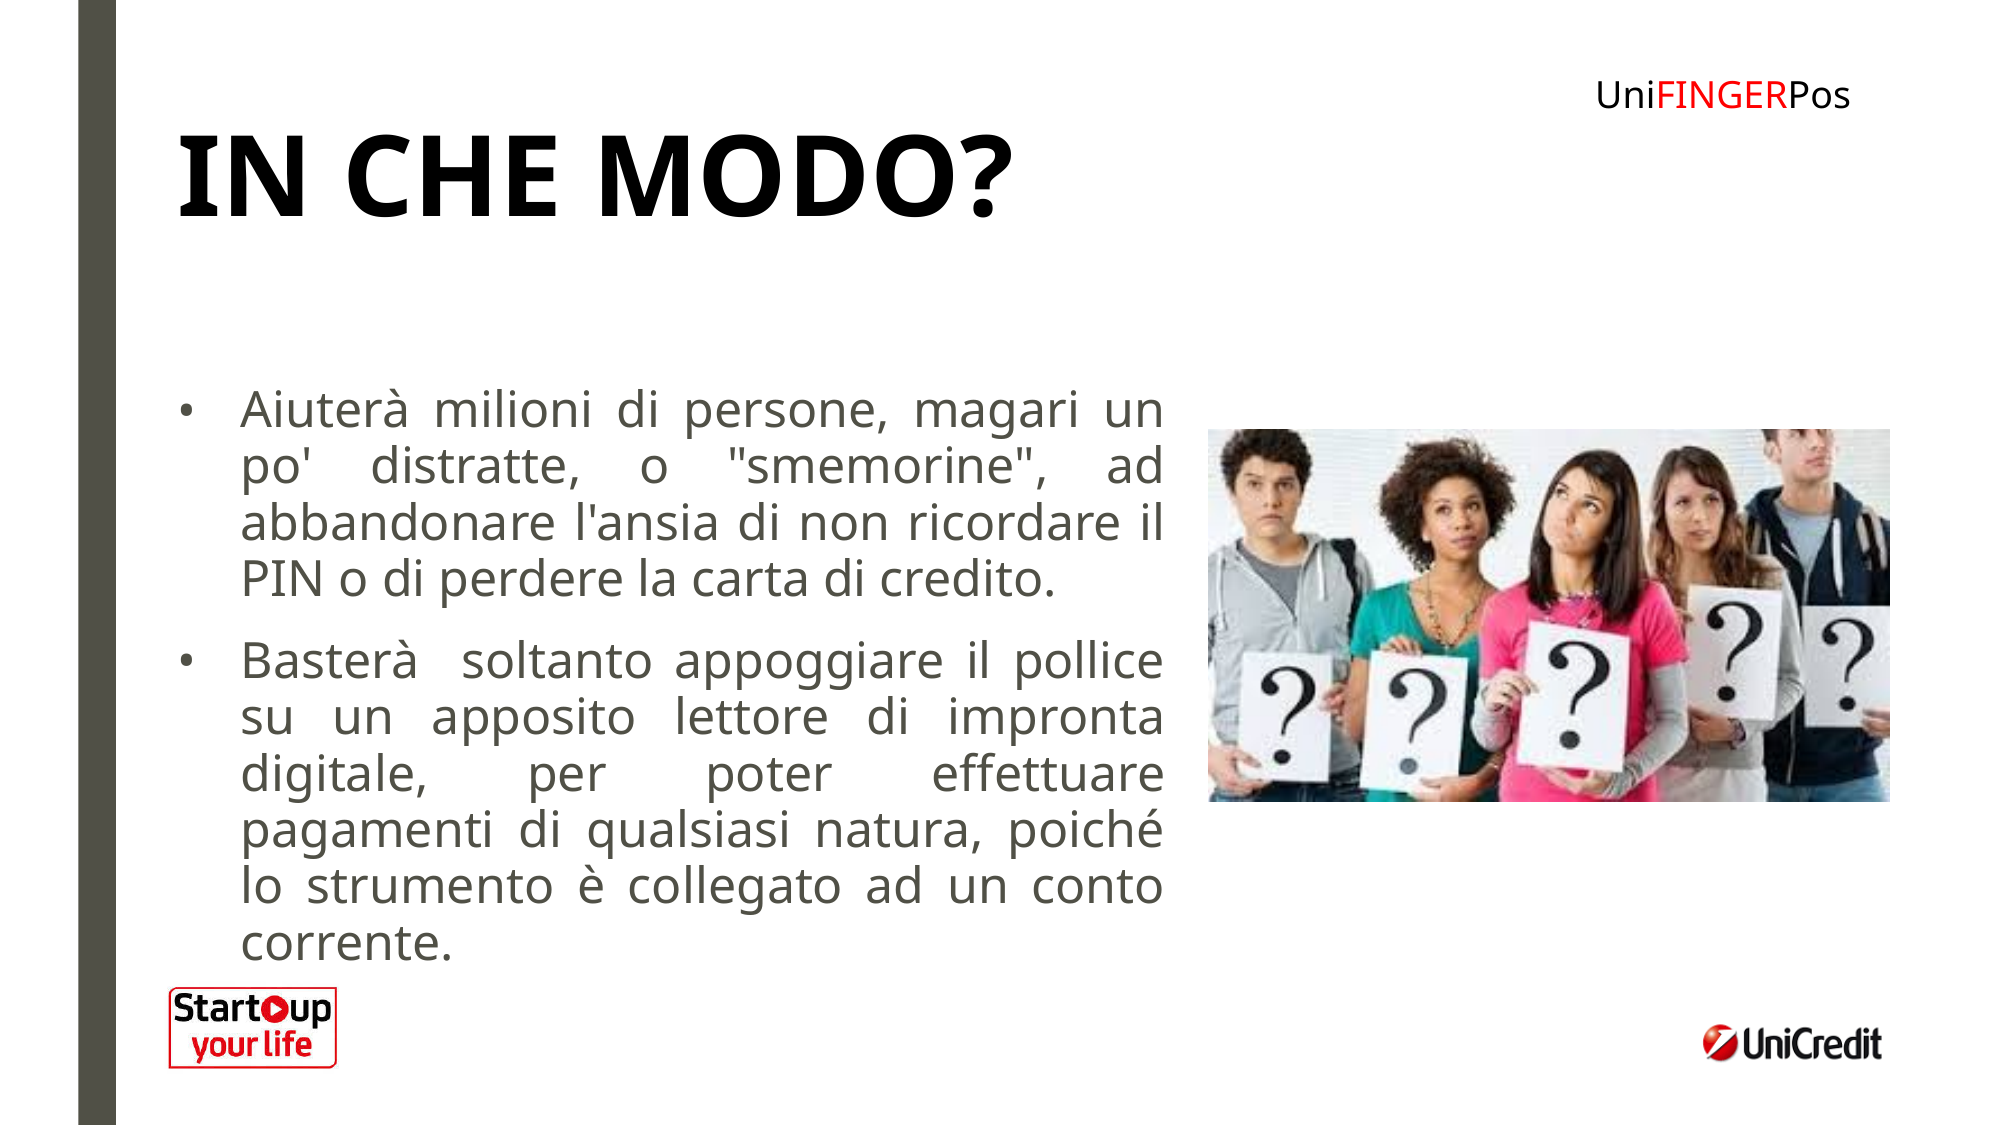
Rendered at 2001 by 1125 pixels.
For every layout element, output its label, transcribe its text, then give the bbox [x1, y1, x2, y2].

picture [1697, 1011, 1890, 1074]
list Aiuterà milioni di persone, magari un po' distratte, o "smemorine", ad abbandonare l'ansia di non ricordare il PIN o di perdere la carta di credito. Basterà soltanto appoggiare il pollice su un apposito lettore di impronta digitale, per poter effettuare pagamenti di qualsiasi natura, poiché lo strumento è collegato ad un conto corrente. [162, 375, 1181, 963]
title IN CHE MODO? [162, 112, 1738, 357]
picture [1208, 429, 1890, 802]
picture [162, 981, 344, 1075]
text_box UniFINGERPos [1570, 63, 1918, 124]
